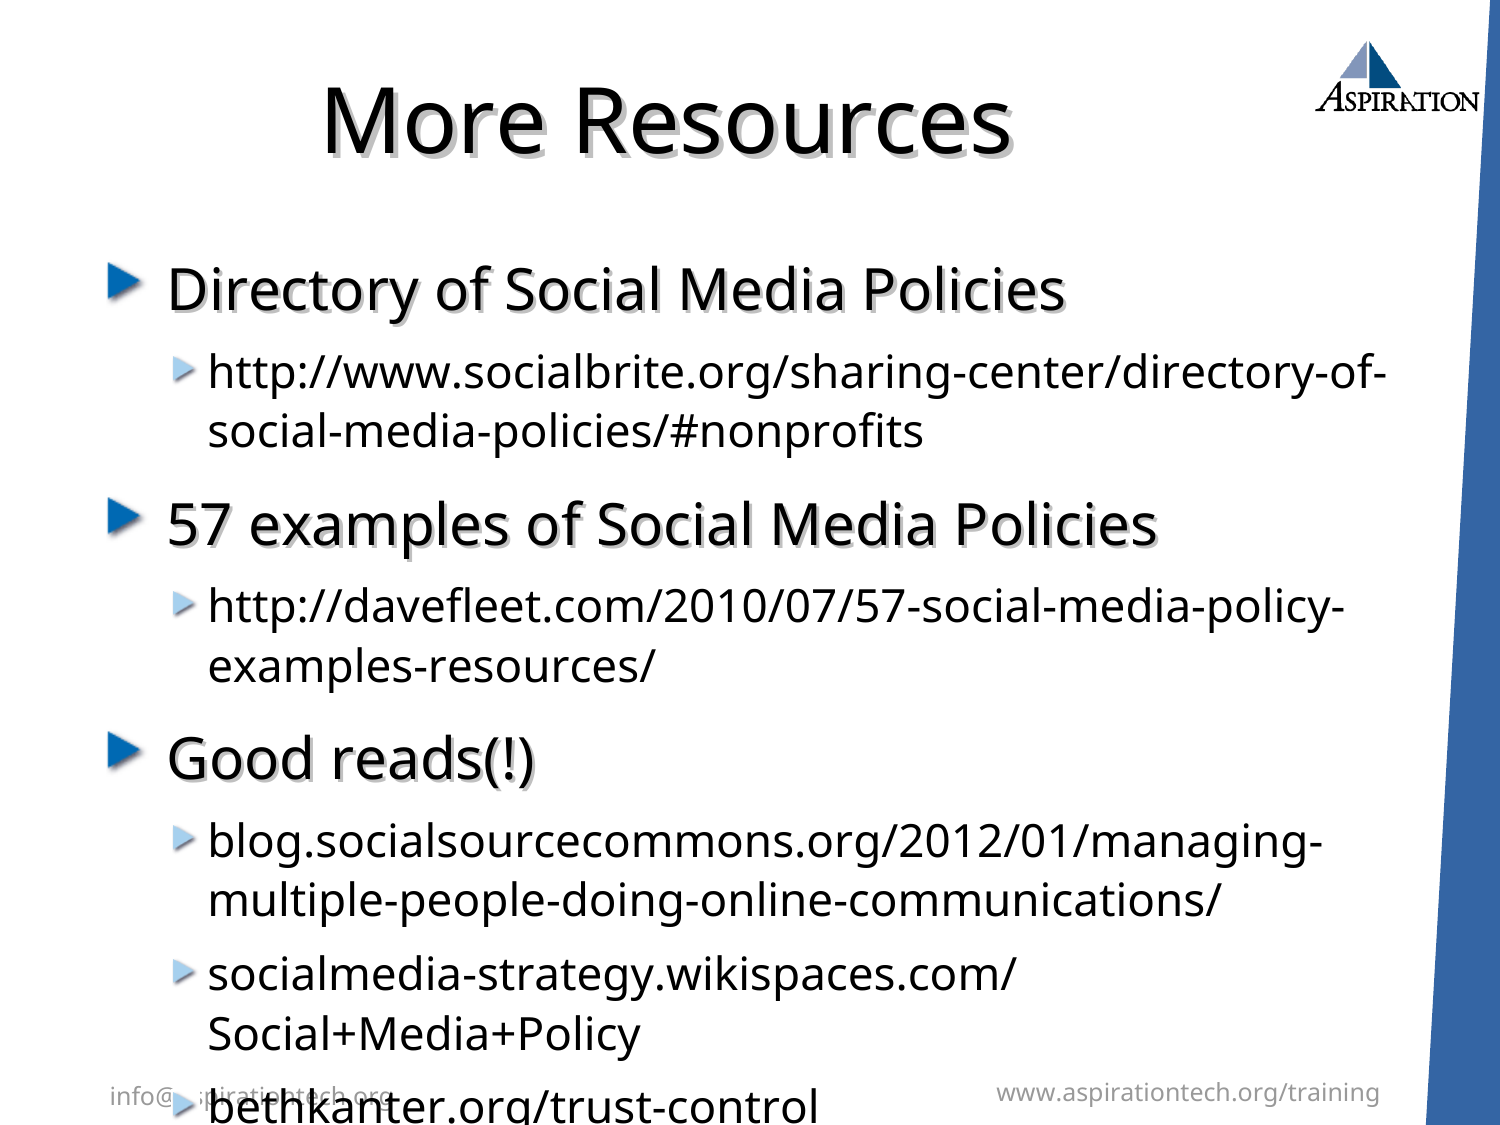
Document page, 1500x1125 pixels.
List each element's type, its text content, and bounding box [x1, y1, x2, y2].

picture [1315, 41, 1480, 120]
title More Resources [49, 19, 1284, 206]
list Directory of Social Media Policies http://www.socialbrite.org/sharing-center/directory-of-social-media-policies/#nonprofits 57 examples of Social Media Policies http://davefleet.com/2010/07/57-social-media-policy-examples-resources/ Good reads(!) blog.socialsourcecommons.org/2012/01/managing-multiple-people-doing-online-communications/ socialmedia-strategy.wikispaces.com/Social+Media+Policy bethkanter.org/trust-control [49, 238, 1447, 1074]
picture [171, 1089, 200, 1122]
